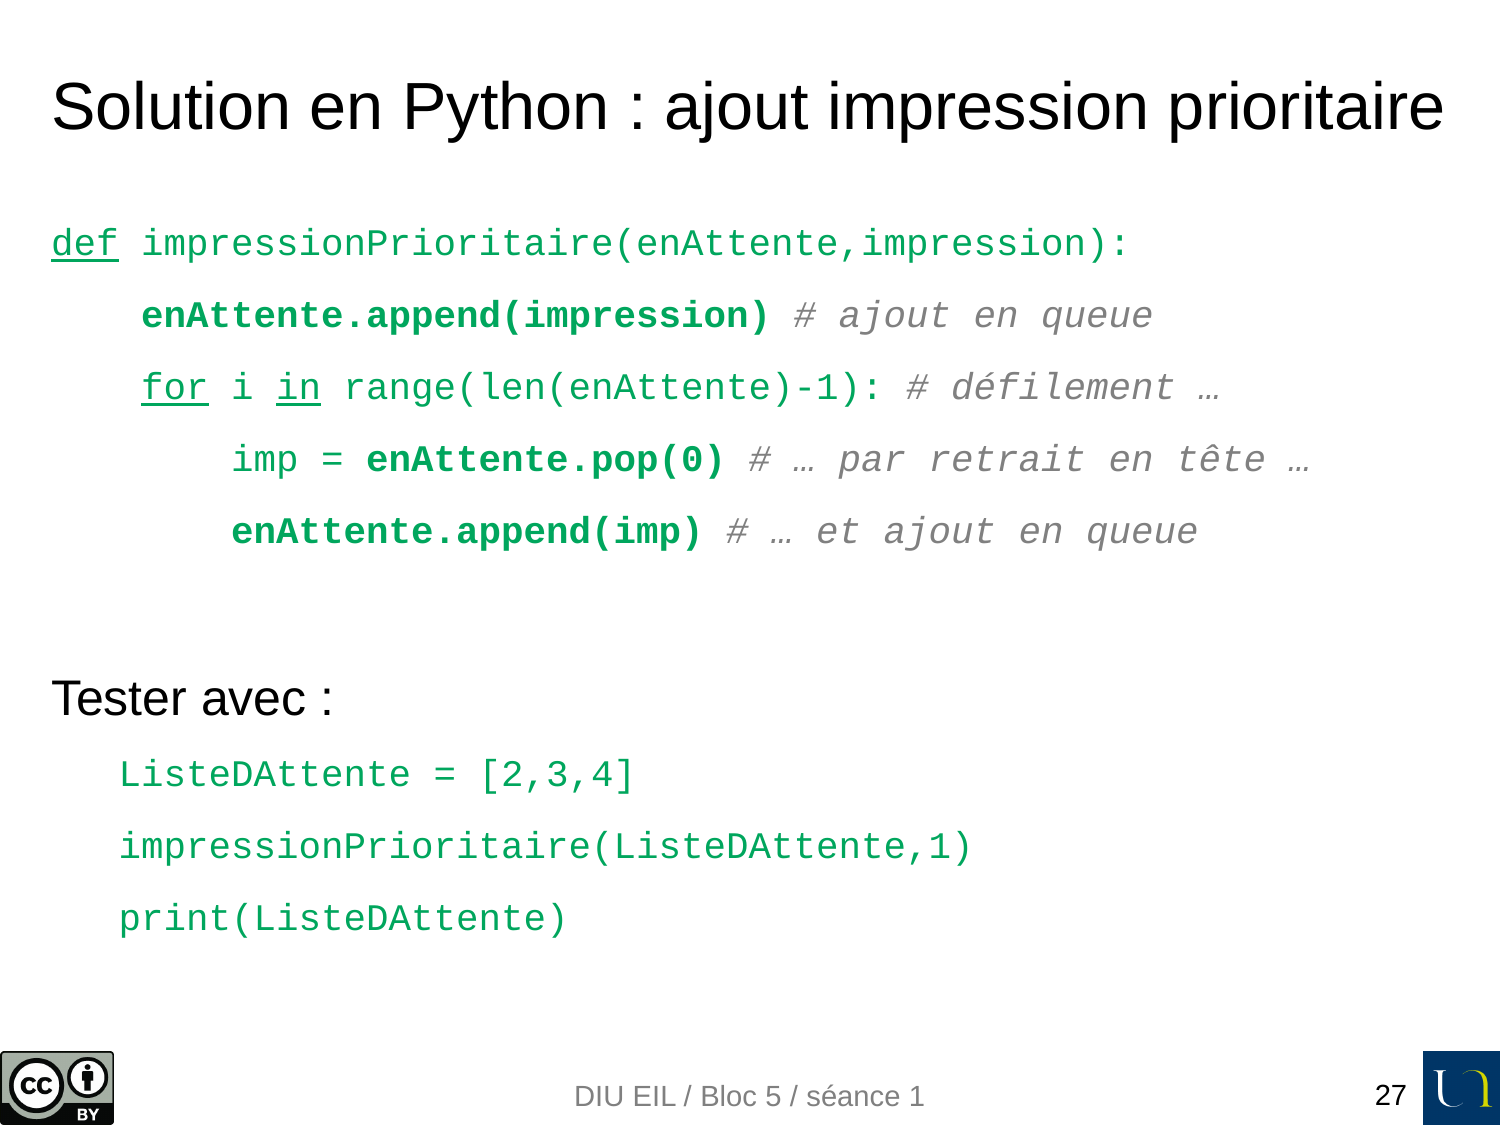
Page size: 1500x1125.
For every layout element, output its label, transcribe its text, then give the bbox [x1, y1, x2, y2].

title Solution en Python : ajout impression prioritaire [51, 44, 1449, 170]
list def impressionPrioritaire(enAttente,impression): enAttente.append(impression) # ajout en queue for i in range(len(enAttente)-1): # défilement … imp = enAttente.pop(0) # … par retrait en tête … enAttente.append(imp) # … et ajout en queue Tester avec : ListeDAttente = [2,3,4] impressionPrioritaire(ListeDAttente,1) print(ListeDAttente) [51, 224, 1449, 1052]
picture [0, 1051, 114, 1125]
picture [1417, 1051, 1500, 1125]
